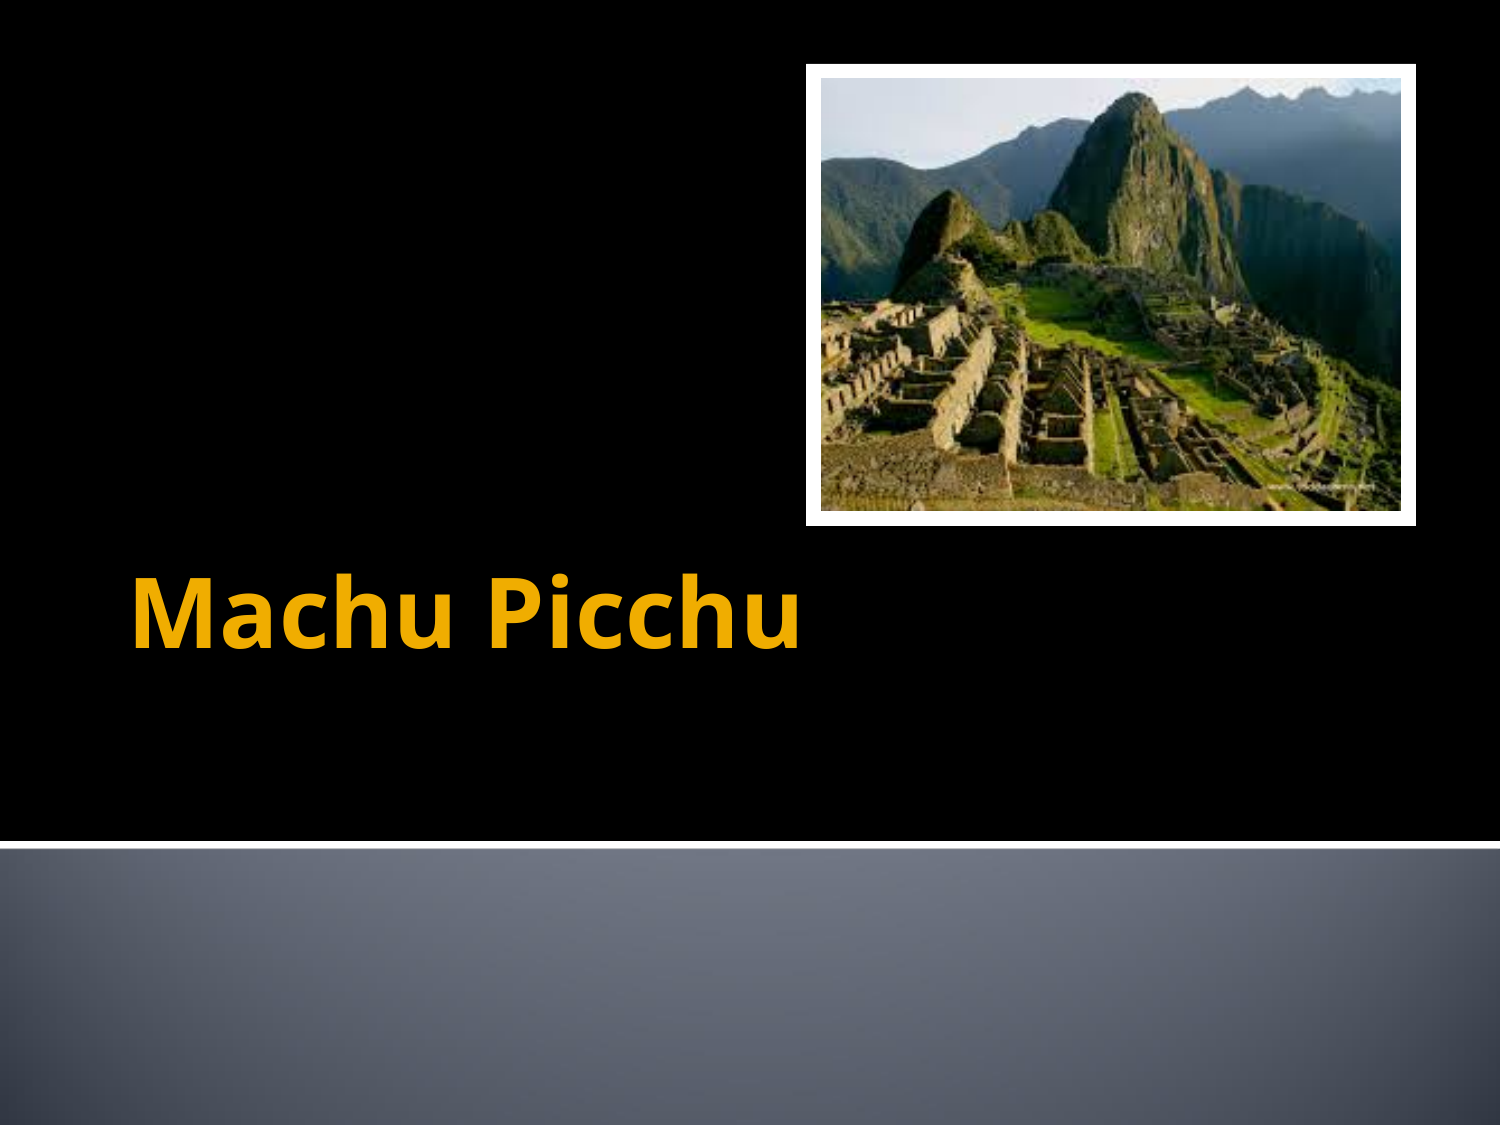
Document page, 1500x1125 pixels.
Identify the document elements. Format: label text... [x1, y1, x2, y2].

title Machu Picchu [112, 550, 1438, 825]
picture [820, 78, 1402, 512]
picture [0, 849, 1500, 1125]
